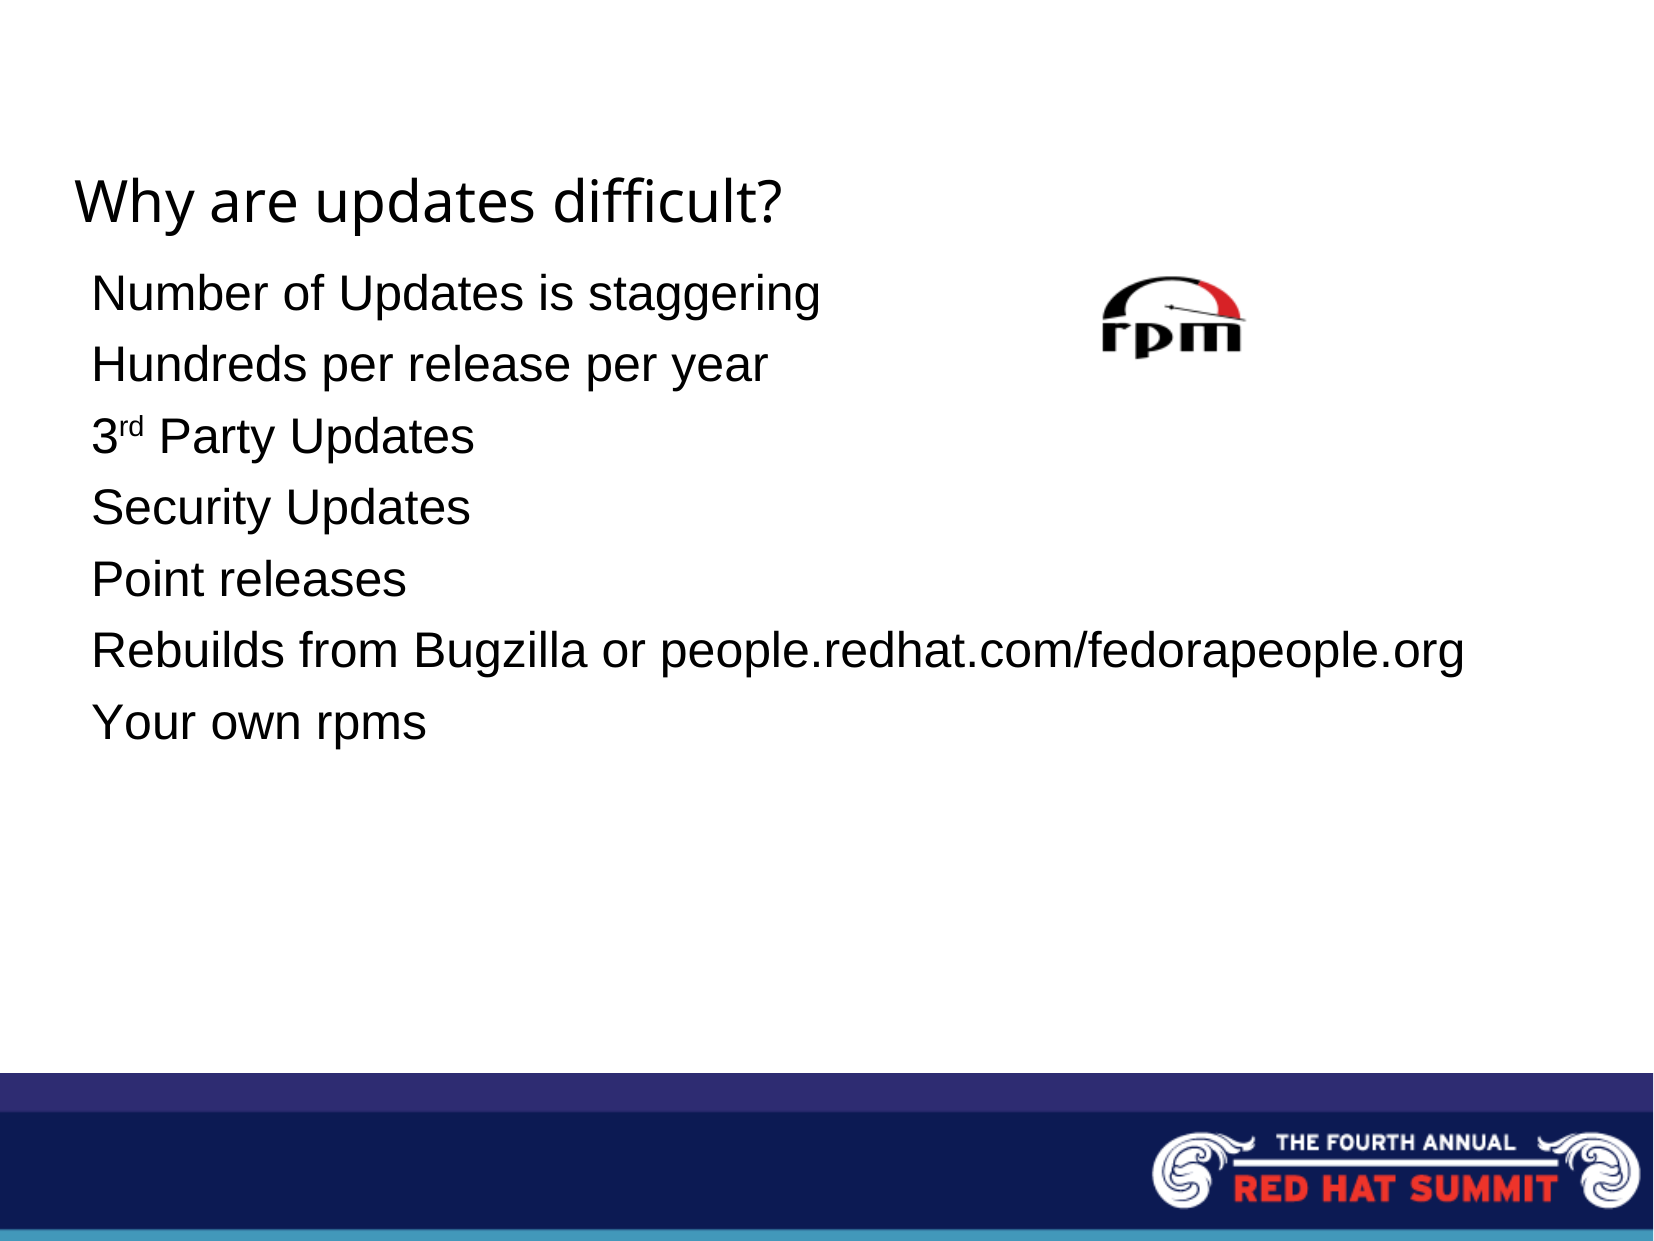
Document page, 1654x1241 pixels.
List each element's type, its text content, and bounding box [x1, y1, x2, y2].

list Number of Updates is staggering Hundreds per release per year 3rd Party Updates Security Updates Point releases Rebuilds from Bugzilla or people.redhat.com/fedorapeople.org Your own rpms [77, 264, 1500, 1174]
title Why are updates difficult? [74, 140, 1506, 259]
picture [0, 1073, 1654, 1241]
picture [1100, 272, 1248, 367]
